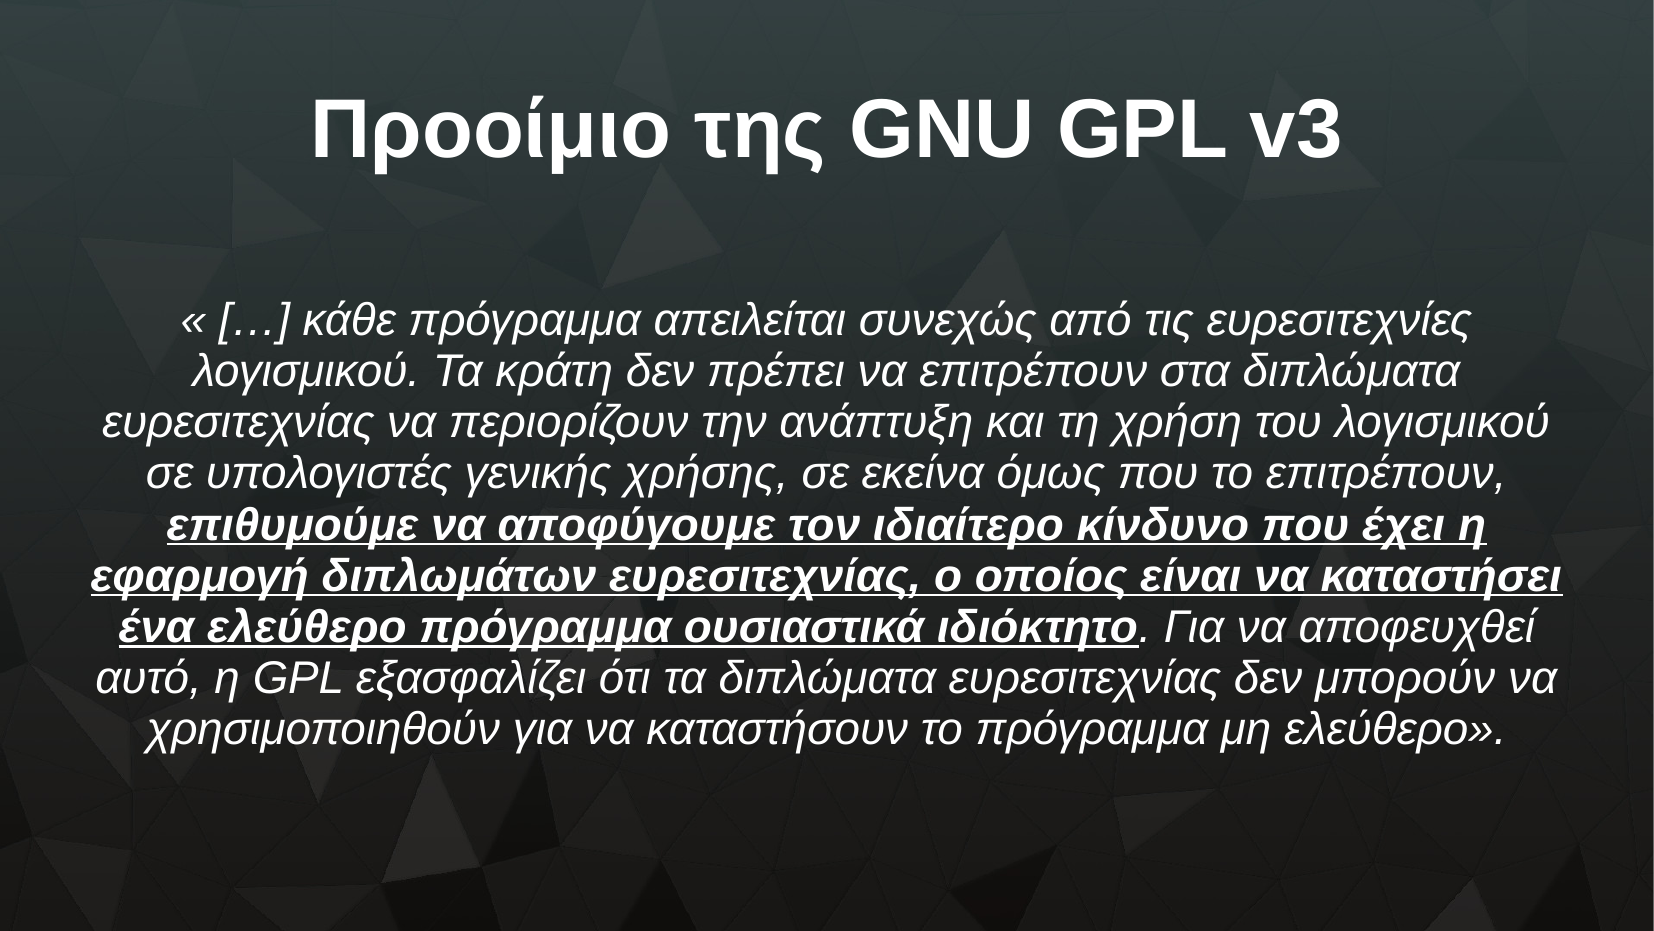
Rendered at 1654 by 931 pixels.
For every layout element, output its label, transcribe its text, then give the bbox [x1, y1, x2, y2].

title Προοίμιο της GNU GPL v3 [82, 25, 1571, 232]
title « […] κάθε πρόγραμμα απειλείται συνεχώς από τις ευρεσιτεχνίες λογισμικού. Τα κράτη δεν πρέπει να επιτρέπουν στα διπλώματα ευρεσιτεχνίας να περιορίζουν την ανάπτυξη και τη χρήση του λογισμικού σε υπολογιστές γενικής χρήσης, σε εκείνα όμως που το επιτρέπουν, επιθυμούμε να αποφύγουμε τον ιδιαίτερο κίνδυνο που έχει η εφαρμογή διπλωμάτων ευρεσιτεχνίας, ο οποίος είναι να καταστήσει ένα ελεύθερο πρόγραμμα ουσιαστικά ιδιόκτητο. Για να αποφευχθεί αυτό, η GPL εξασφαλίζει ότι τα διπλώματα ευρεσιτεχνίας δεν μπορούν να χρησιμοποιηθούν για να καταστήσουν το πρόγραμμα μη ελεύθερο». [82, 293, 1571, 755]
picture [0, 0, 1654, 931]
